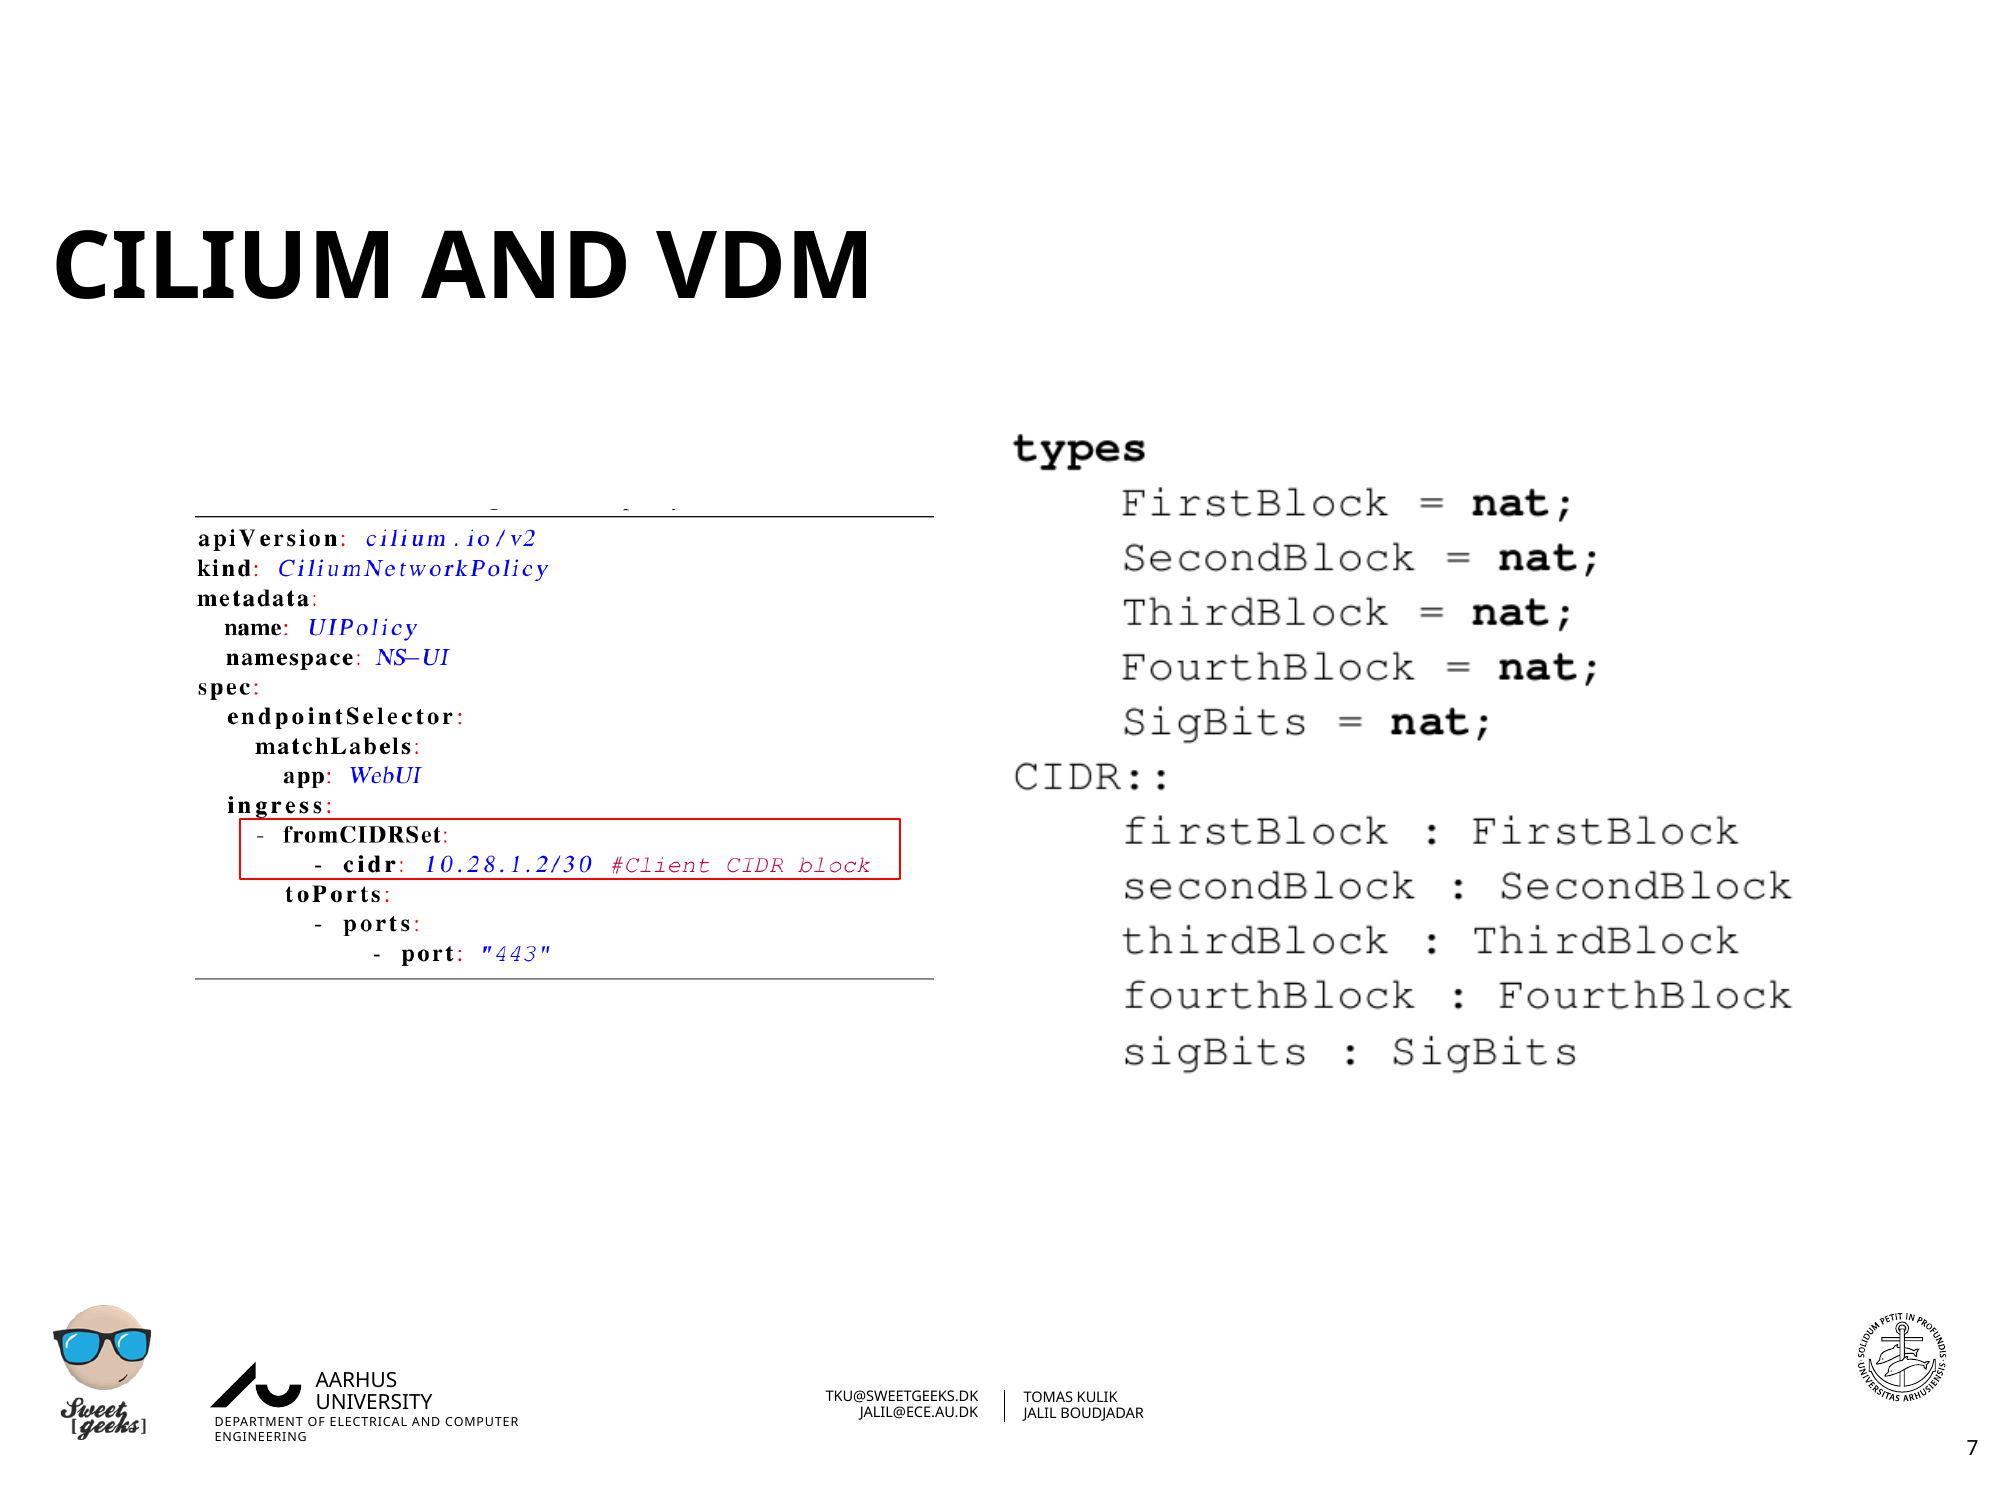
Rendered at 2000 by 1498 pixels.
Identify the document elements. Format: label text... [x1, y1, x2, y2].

picture [53, 1305, 151, 1440]
picture [1007, 425, 1816, 1081]
text_box Cilium and VDM [51, 32, 1948, 319]
picture [195, 509, 934, 991]
slide_number <number> [1937, 1437, 1979, 1463]
